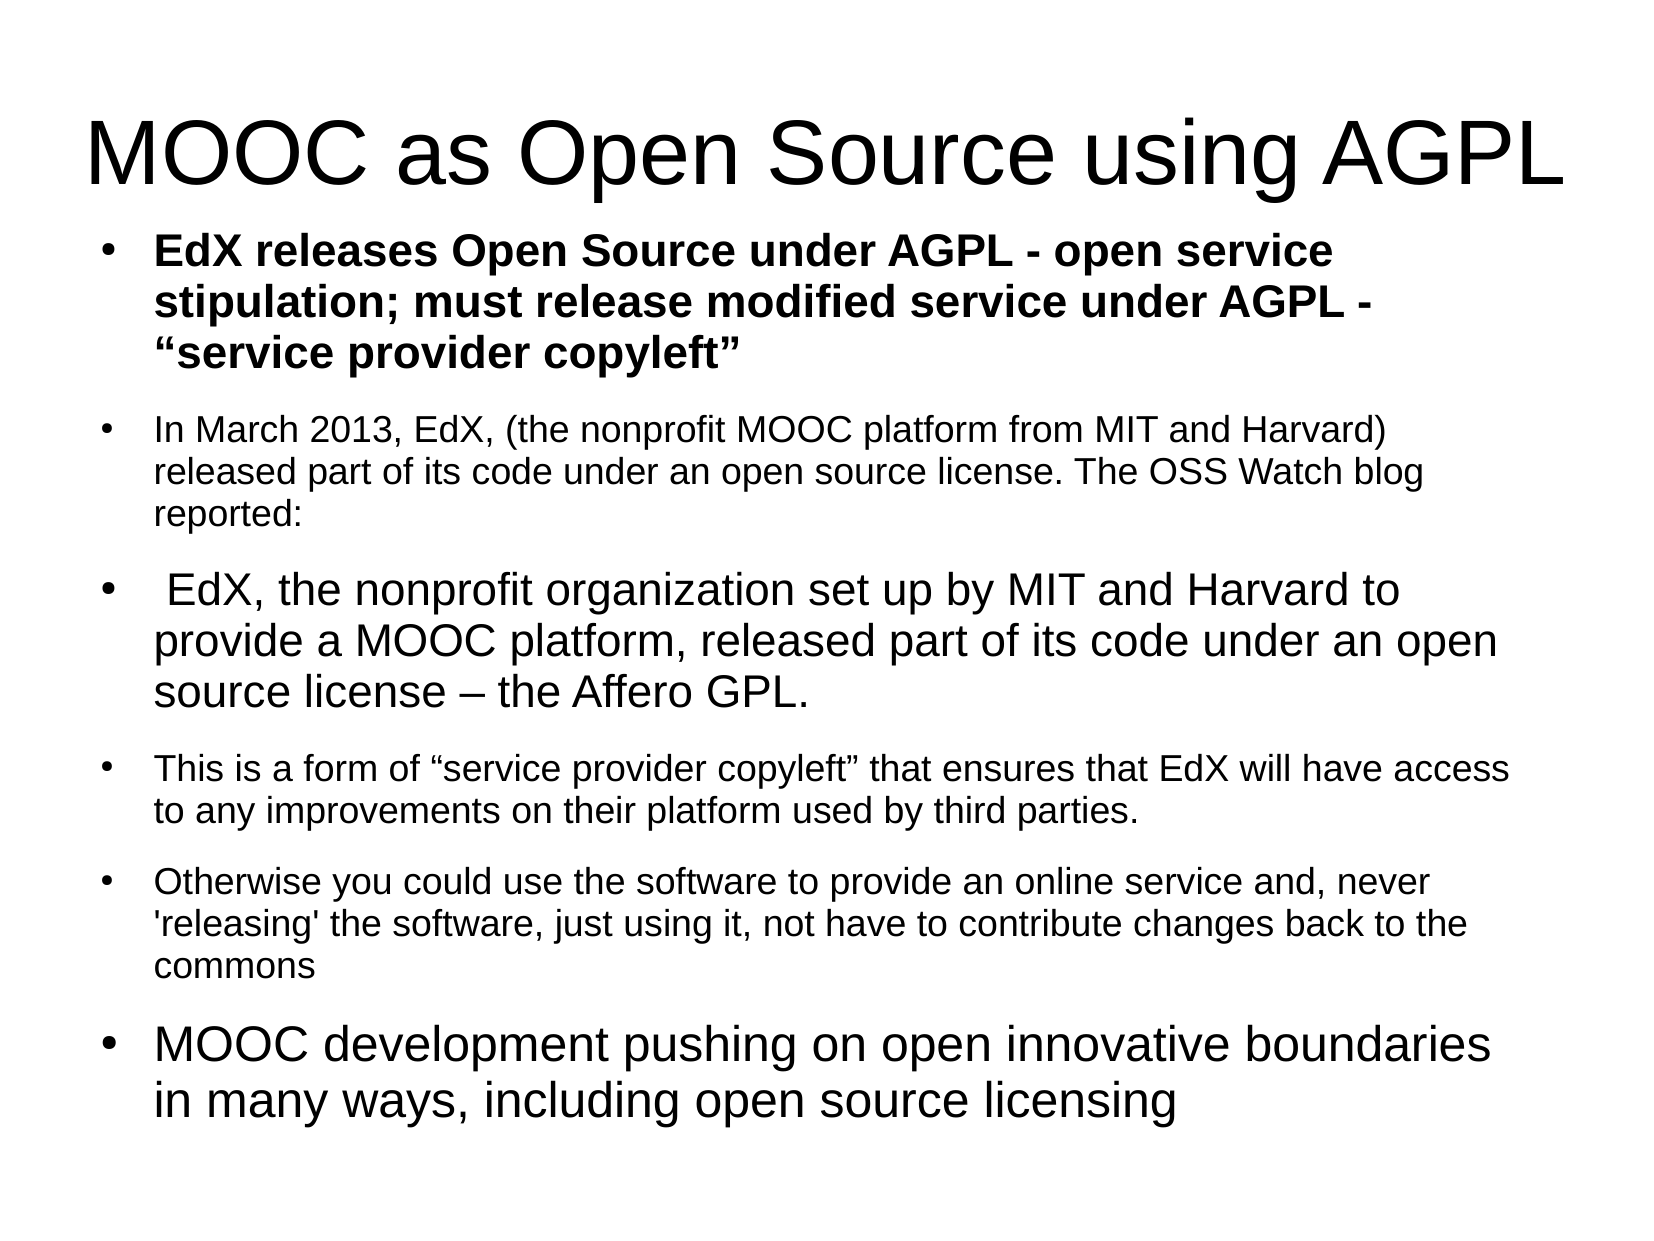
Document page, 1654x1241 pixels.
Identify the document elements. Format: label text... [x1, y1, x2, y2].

list EdX releases Open Source under AGPL - open service stipulation; must release modified service under AGPL - “service provider copyleft” In March 2013, EdX, (the nonprofit MOOC platform from MIT and Harvard) released part of its code under an open source license. The OSS Watch blog reported: EdX, the nonprofit organization set up by MIT and Harvard to provide a MOOC platform, released part of its code under an open source license – the Affero GPL. This is a form of “service provider copyleft” that ensures that EdX will have access to any improvements on their platform used by third parties. Otherwise you could use the software to provide an online service and, never 'releasing' the software, just using it, not have to contribute changes back to the commons MOOC development pushing on open innovative boundaries in many ways, including open source licensing [82, 225, 1538, 1156]
title MOOC as Open Source using AGPL [82, 49, 1571, 257]
